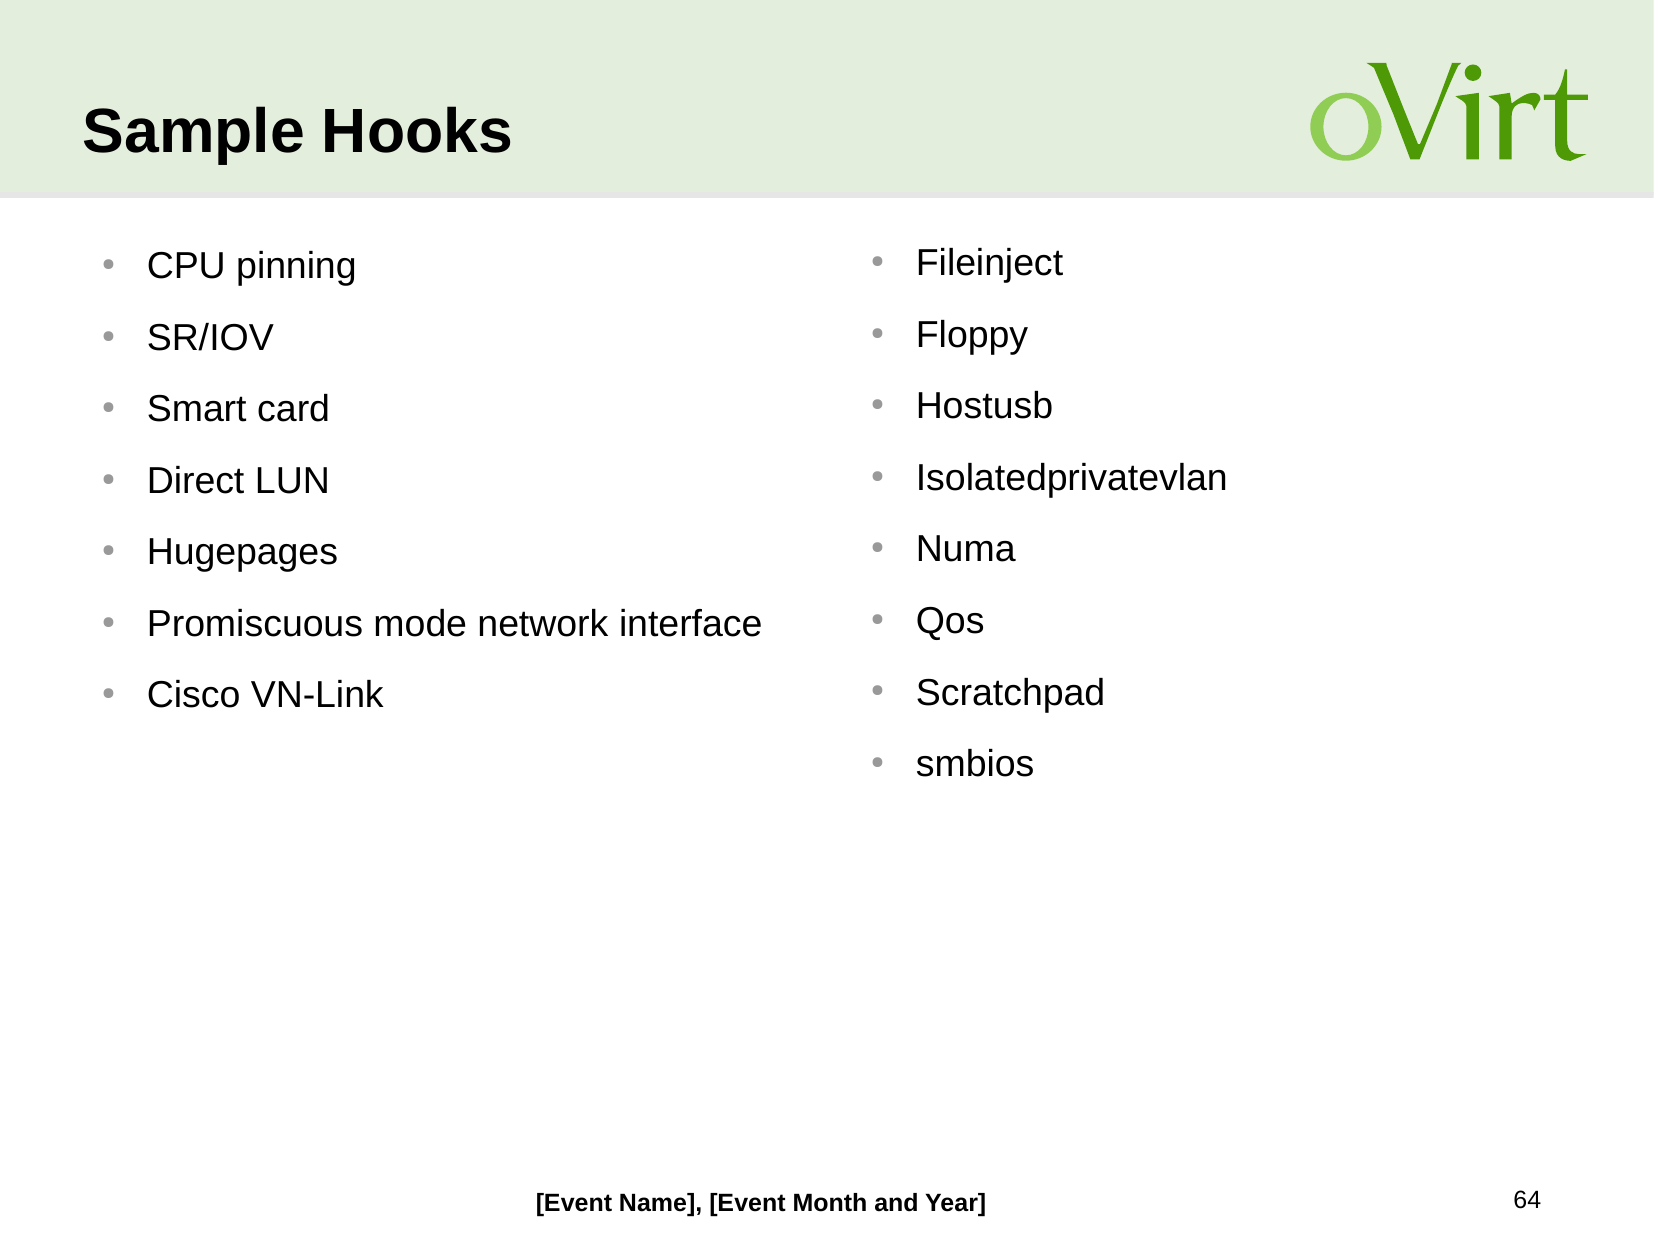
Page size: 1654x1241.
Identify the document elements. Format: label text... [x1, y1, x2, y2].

list Fileinject Floppy Hostusb Isolatedprivatevlan Numa Qos Scratchpad smbios [855, 241, 1582, 932]
list CPU pinning SR/IOV Smart card Direct LUN Hugepages Promiscuous mode network interface Cisco VN-Link [86, 244, 814, 1039]
title Sample Hooks [82, 37, 1303, 226]
